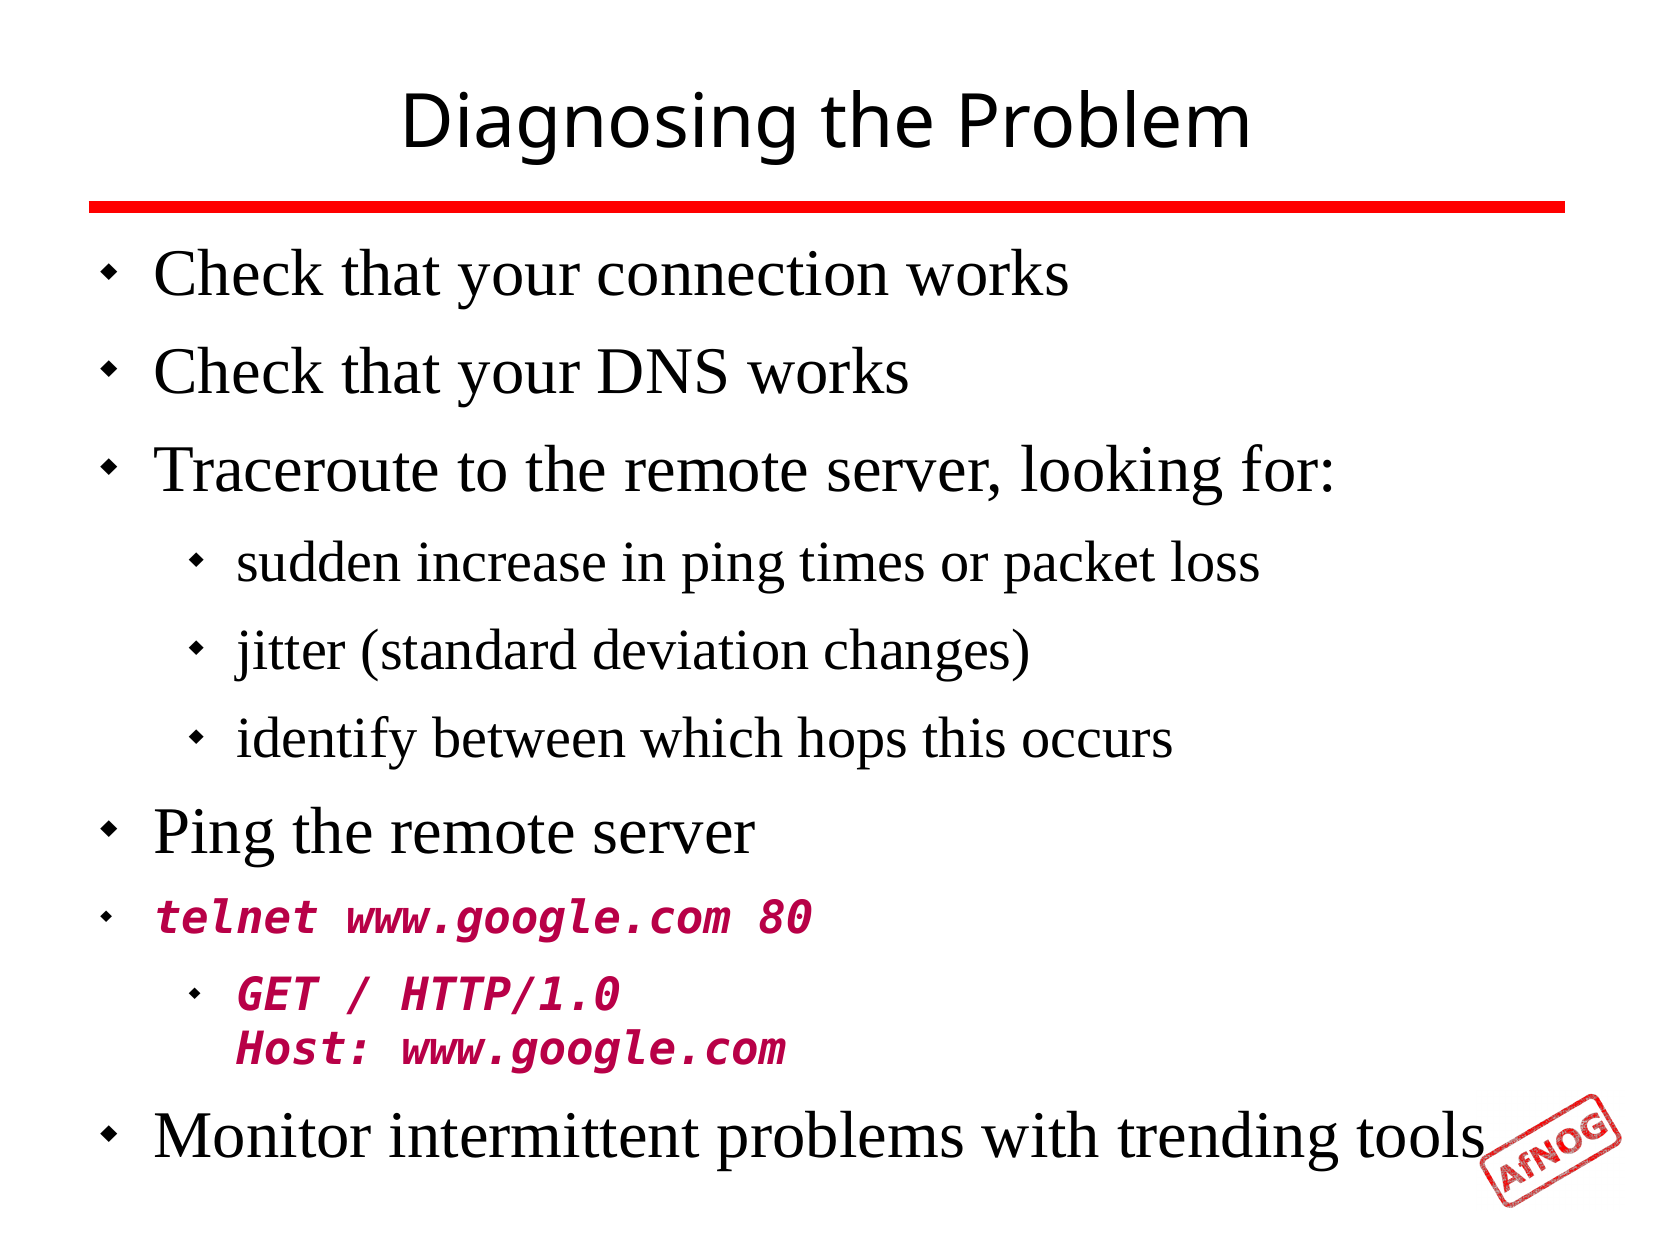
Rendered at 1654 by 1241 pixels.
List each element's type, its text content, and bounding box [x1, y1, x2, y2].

list Check that your connection works Check that your DNS works Traceroute to the remote server, looking for: sudden increase in ping times or packet loss jitter (standard deviation changes) identify between which hops this occurs Ping the remote server telnet www.google.com 80 GET / HTTP/1.0 Host: www.google.com Monitor intermittent problems with trending tools [82, 236, 1571, 1173]
picture [1476, 1090, 1625, 1211]
title Diagnosing the Problem [82, 29, 1571, 207]
